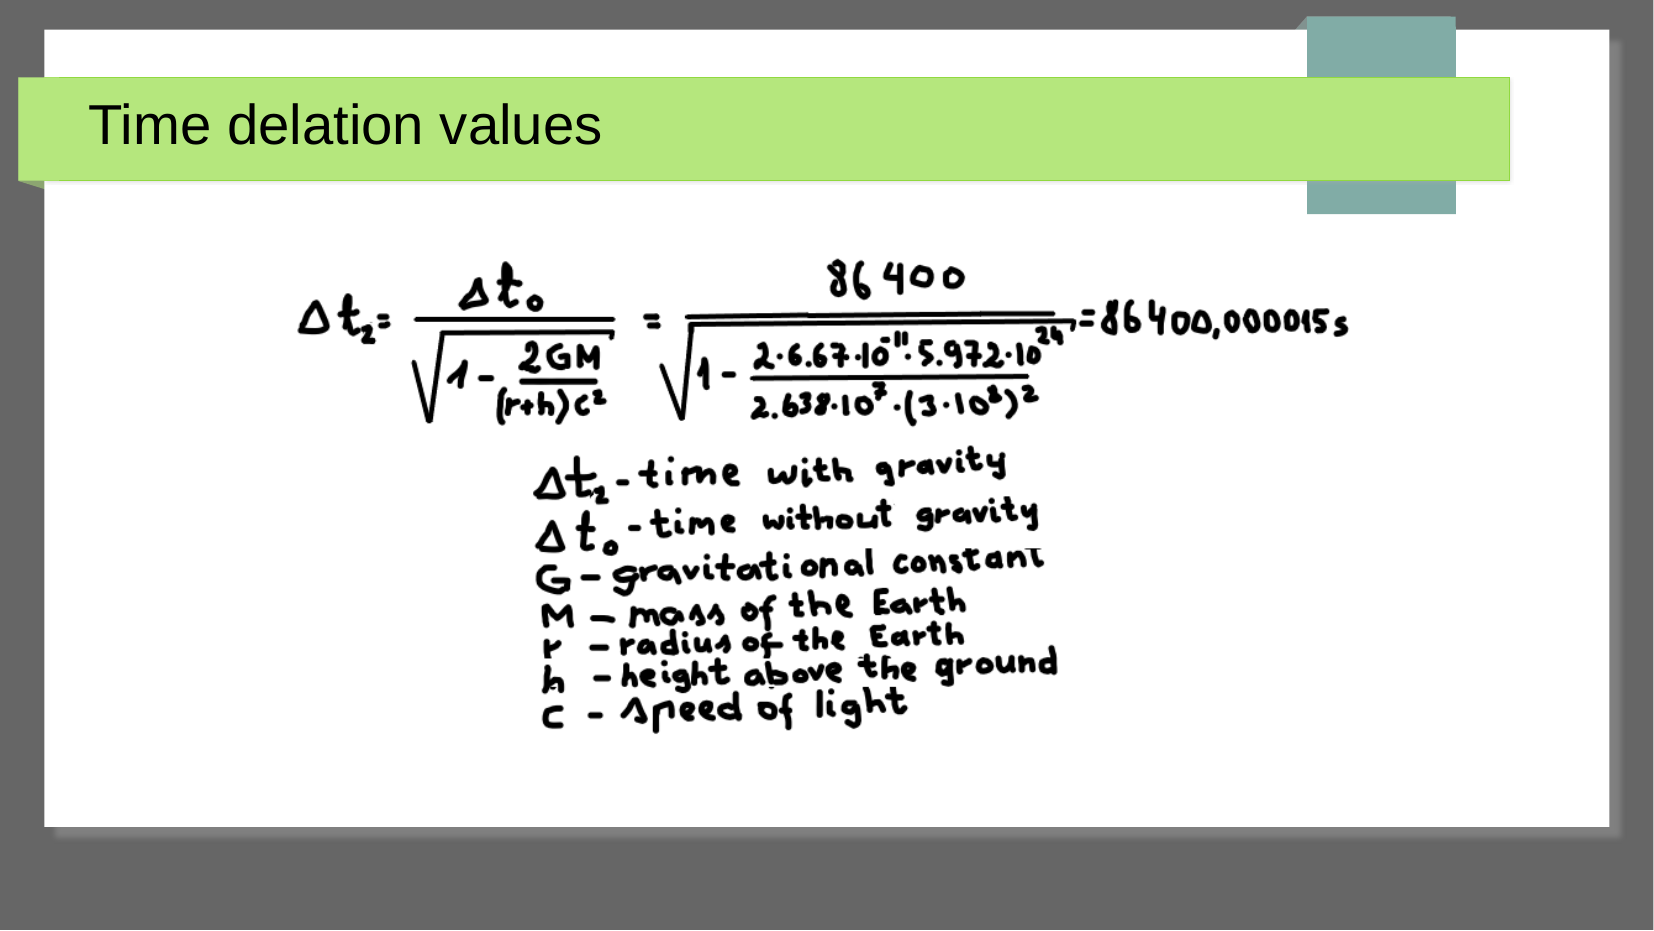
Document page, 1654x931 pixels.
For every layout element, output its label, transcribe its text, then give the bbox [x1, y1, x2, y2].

picture [295, 244, 1359, 739]
title Time delation values [88, 73, 1506, 178]
